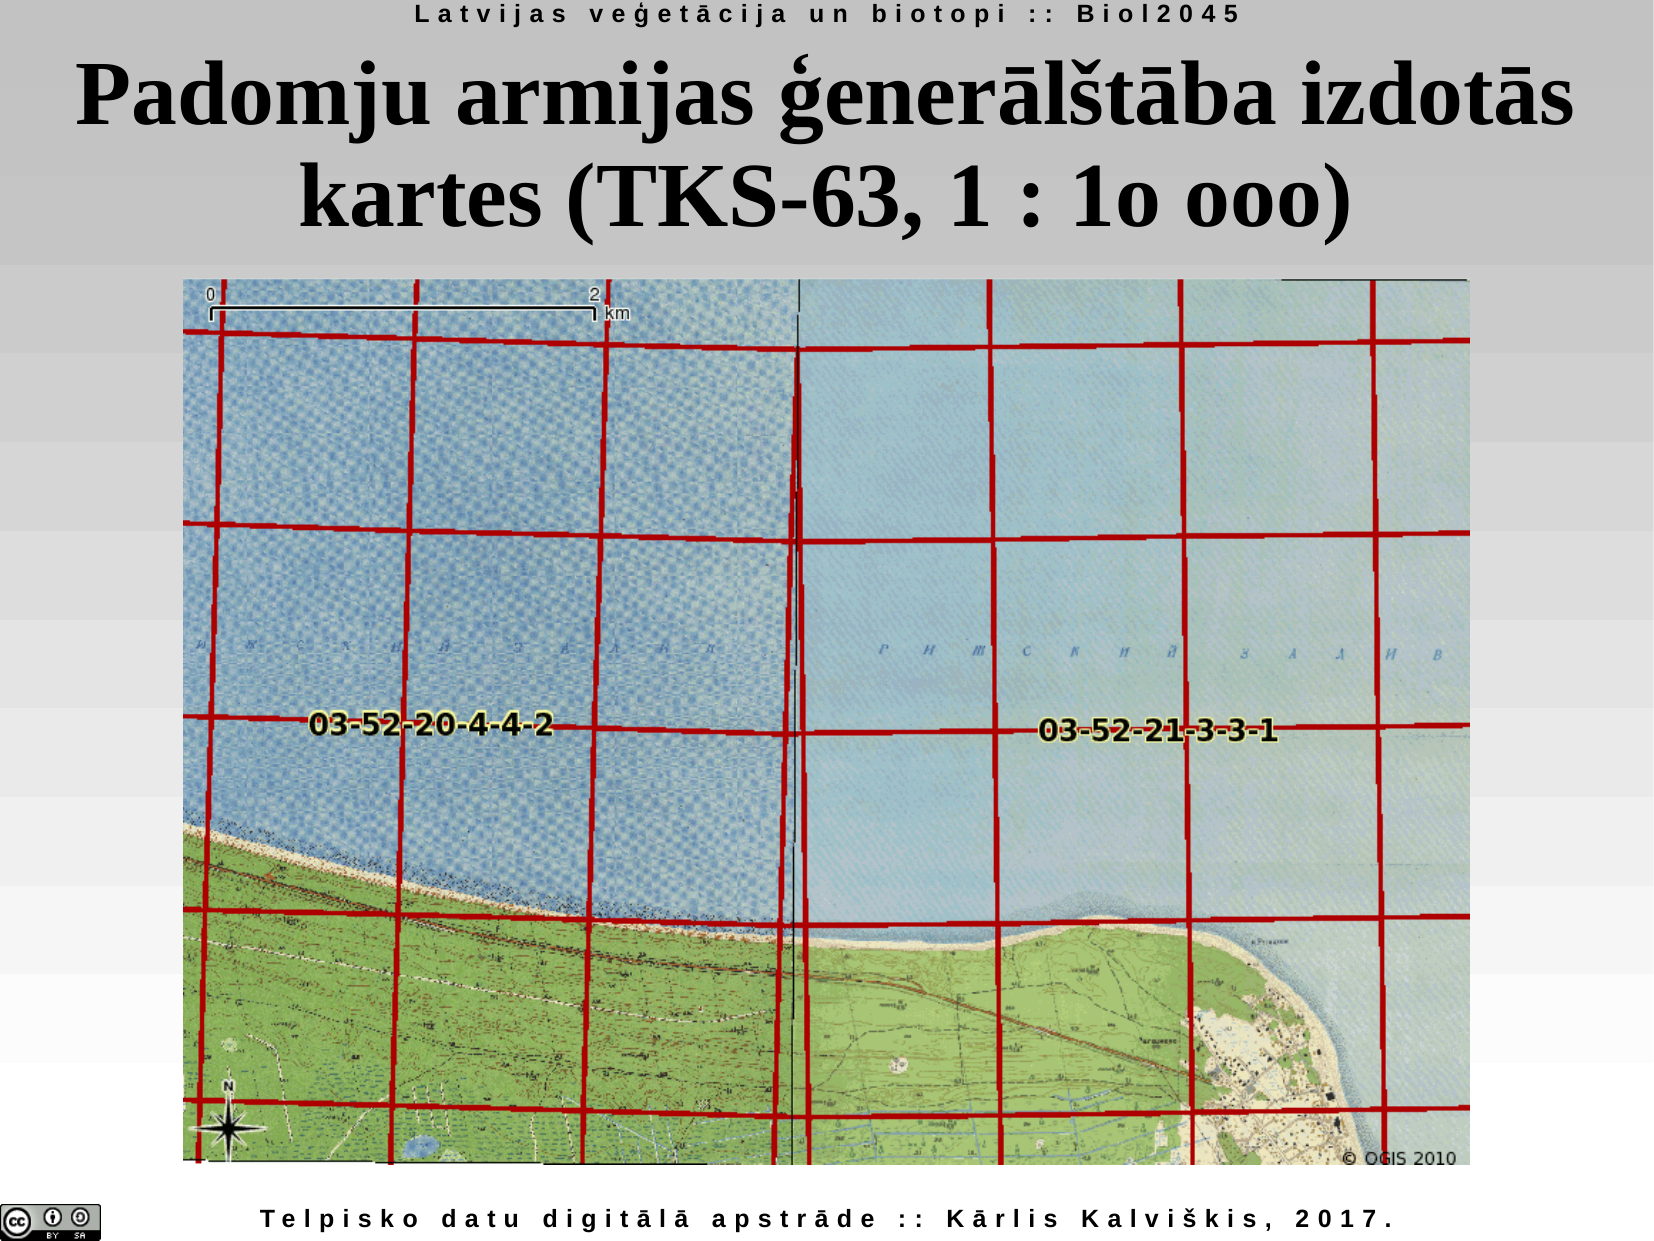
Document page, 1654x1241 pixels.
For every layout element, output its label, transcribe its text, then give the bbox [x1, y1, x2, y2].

title Padomju armijas ģenerālštāba izdotās kartes (TKS-63, 1 : 1o ooo) [0, 1, 1654, 287]
picture [0, 278, 1654, 1241]
